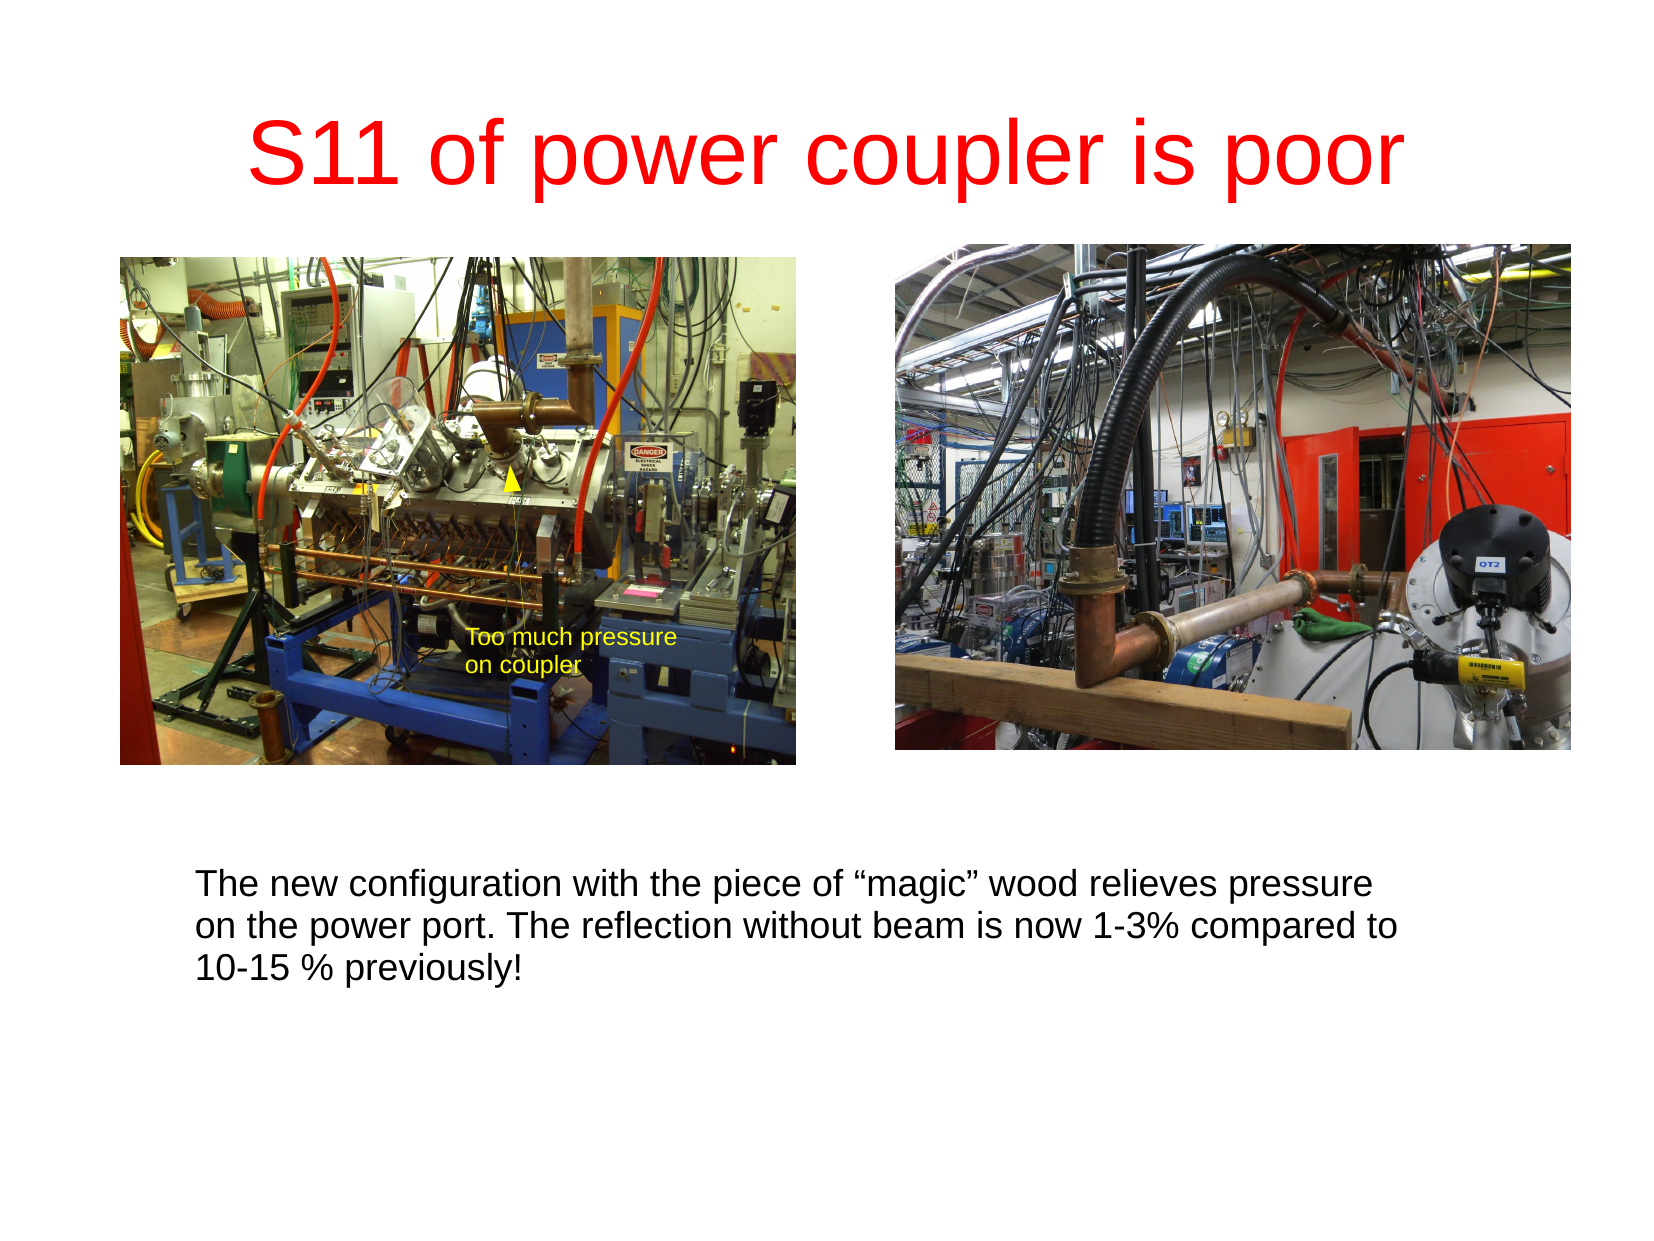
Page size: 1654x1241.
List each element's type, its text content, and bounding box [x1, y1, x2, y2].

picture [120, 257, 796, 765]
picture [895, 244, 1571, 750]
text_box The new configuration with the piece of “magic” wood relieves pressure on the power port. The reflection without beam is now 1-3% compared to 10-15 % previously! [180, 854, 1426, 996]
text_box Too much pressure on coupler [450, 614, 721, 686]
title S11 of power coupler is poor [82, 49, 1571, 257]
